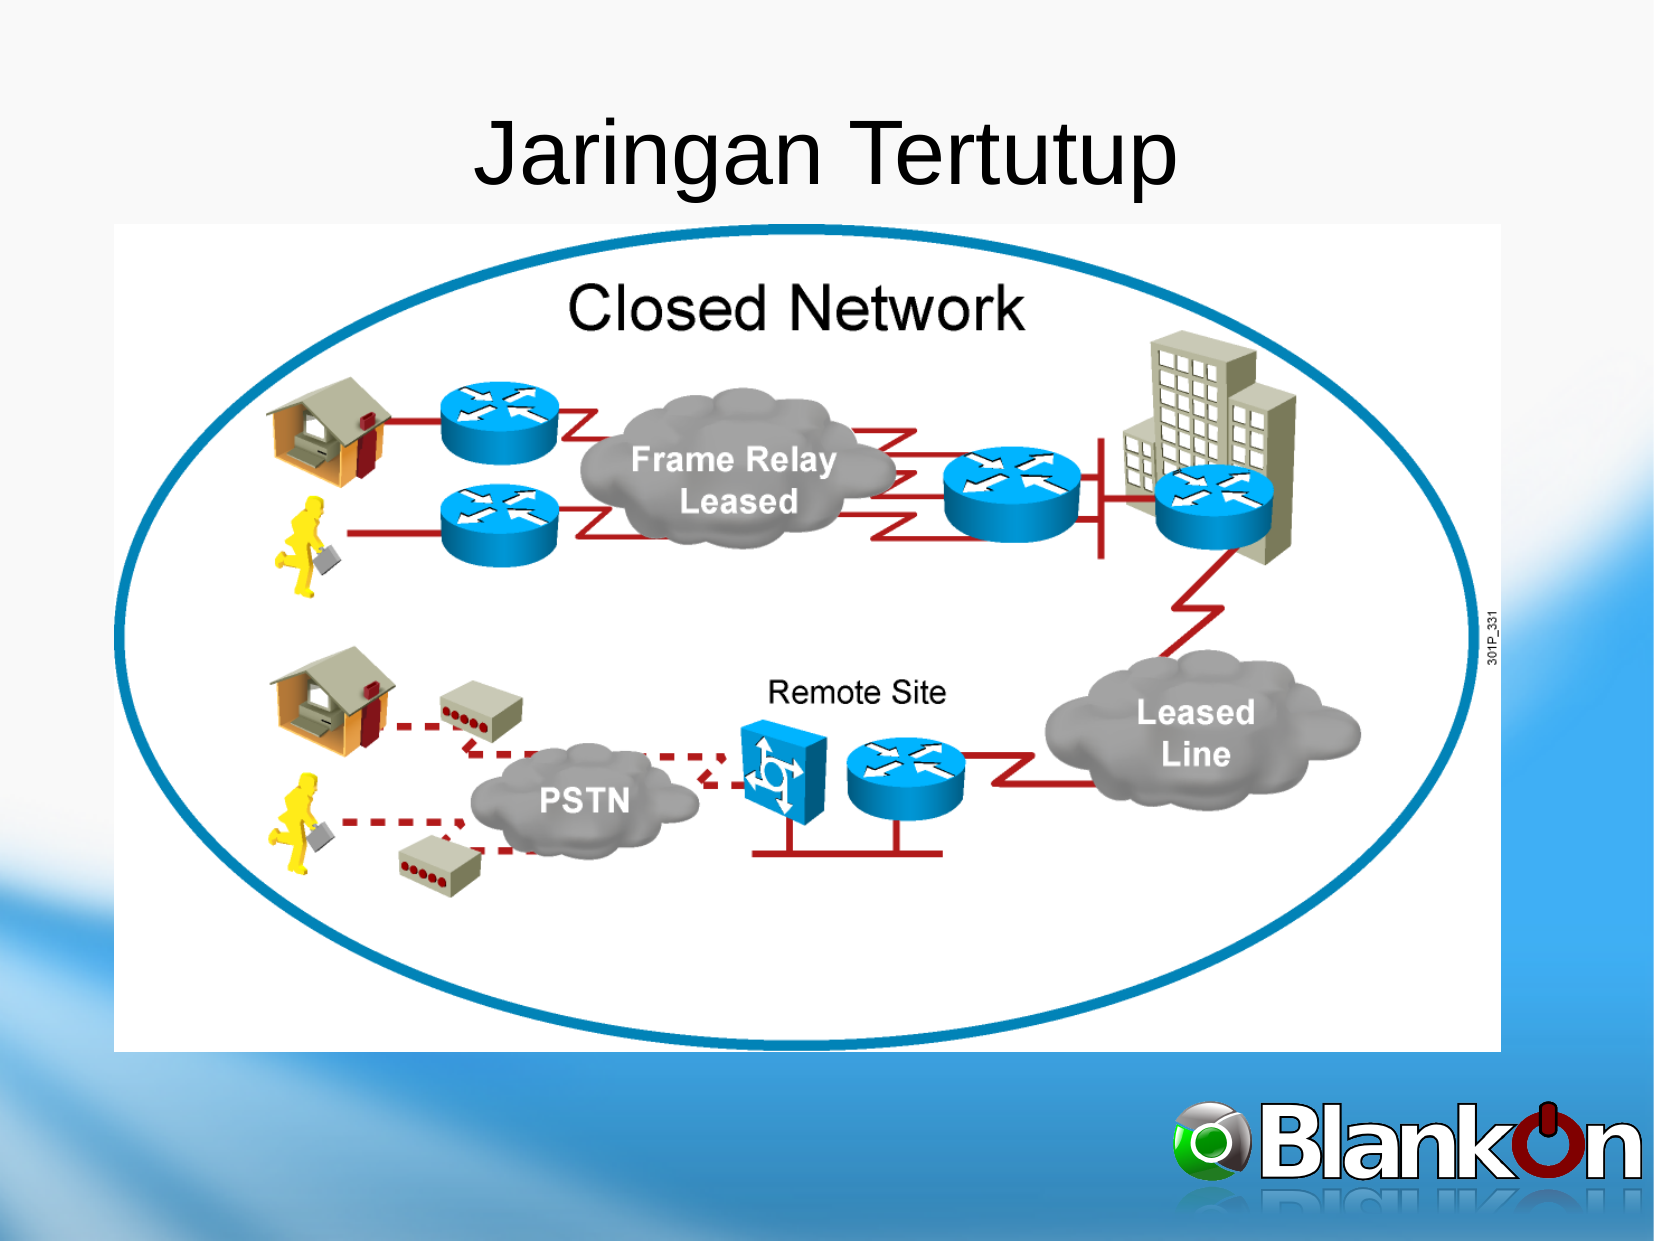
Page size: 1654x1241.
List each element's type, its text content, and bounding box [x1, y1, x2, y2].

picture [0, 0, 1654, 1241]
title Jaringan Tertutup [82, 49, 1571, 257]
